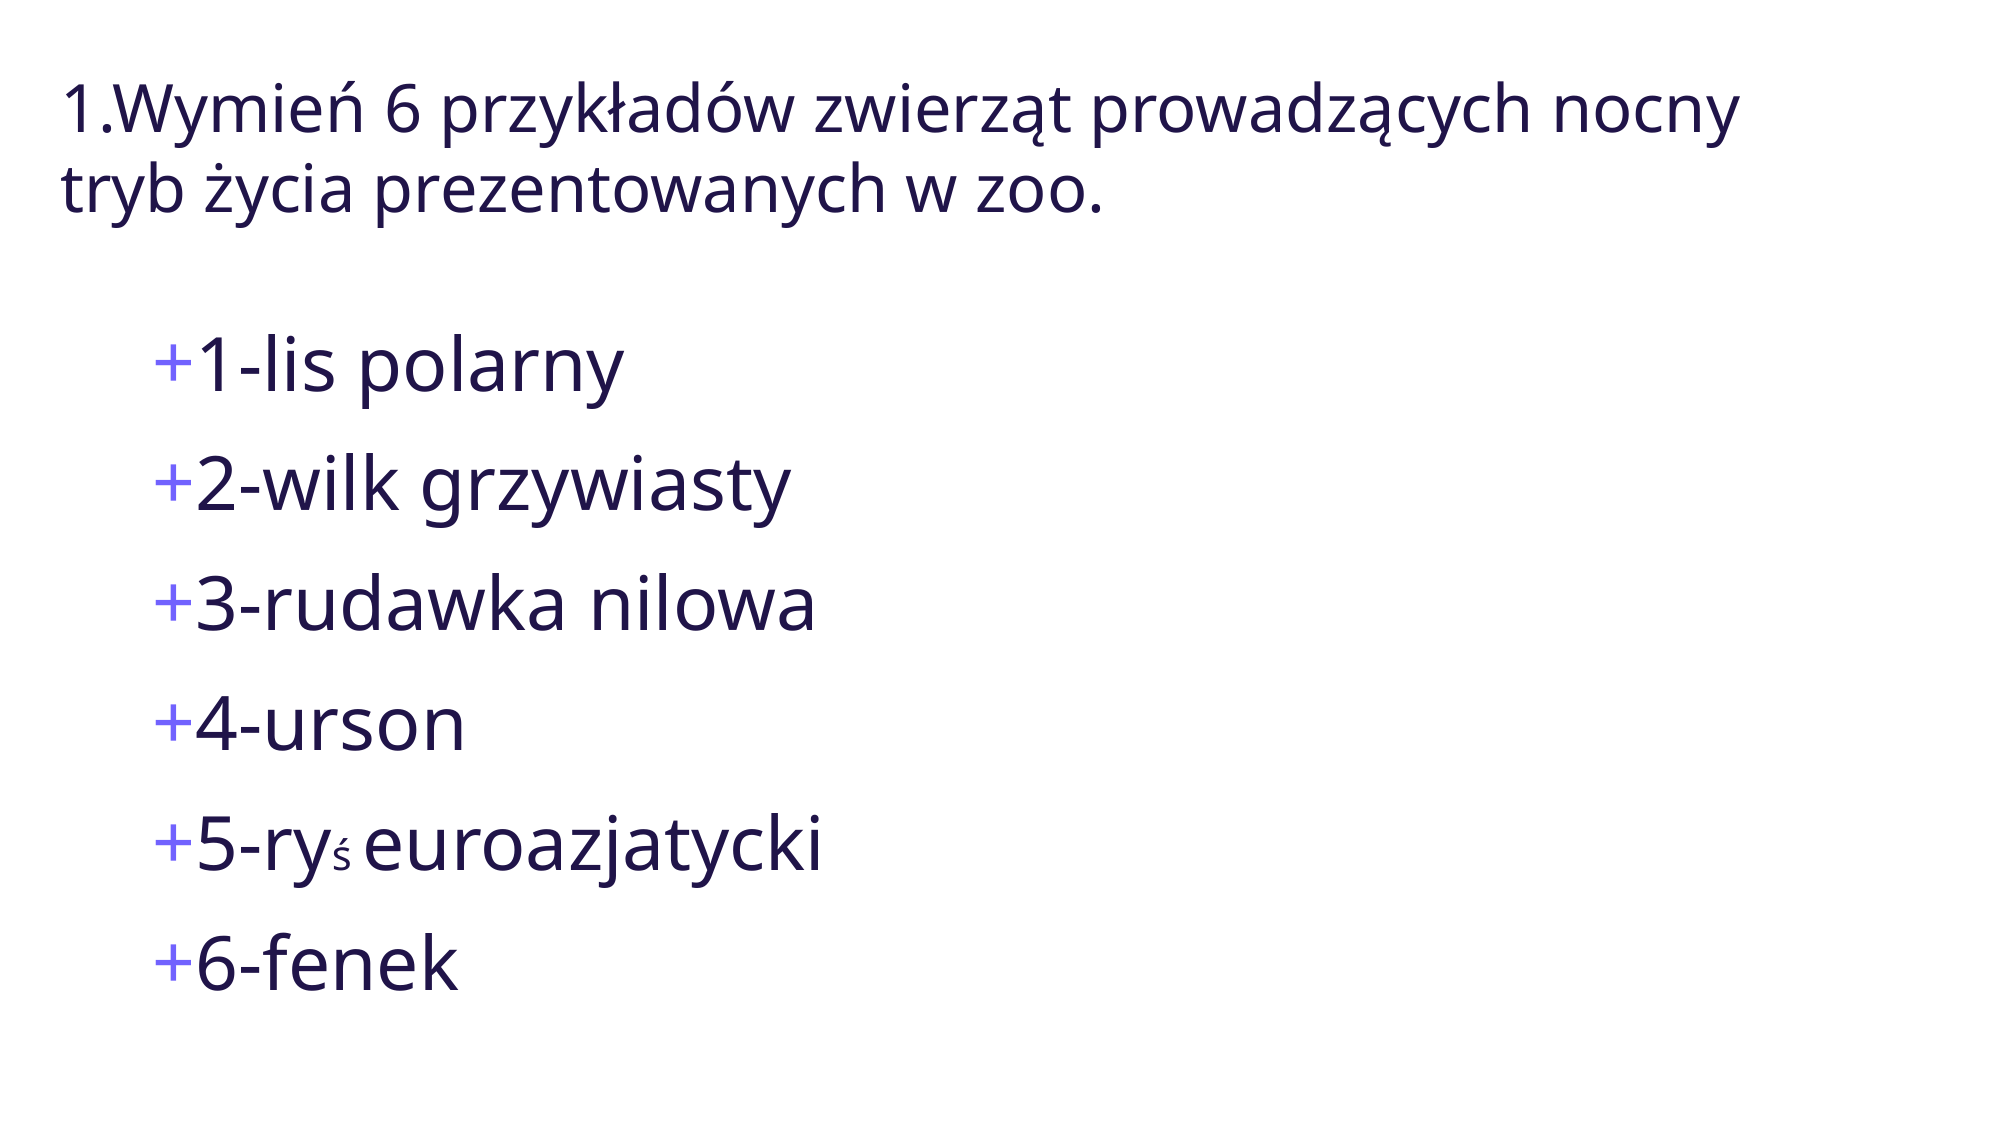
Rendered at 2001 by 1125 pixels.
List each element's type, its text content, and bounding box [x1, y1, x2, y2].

title 1.Wymień 6 przykładów zwierząt prowadzących nocny tryb życia prezentowanych w zoo. [45, 57, 1771, 276]
list 1-lis polarny 2-wilk grzywiasty 3-rudawka nilowa 4-urson 5-ryś euroazjatycki 6-fenek [137, 299, 1863, 1014]
